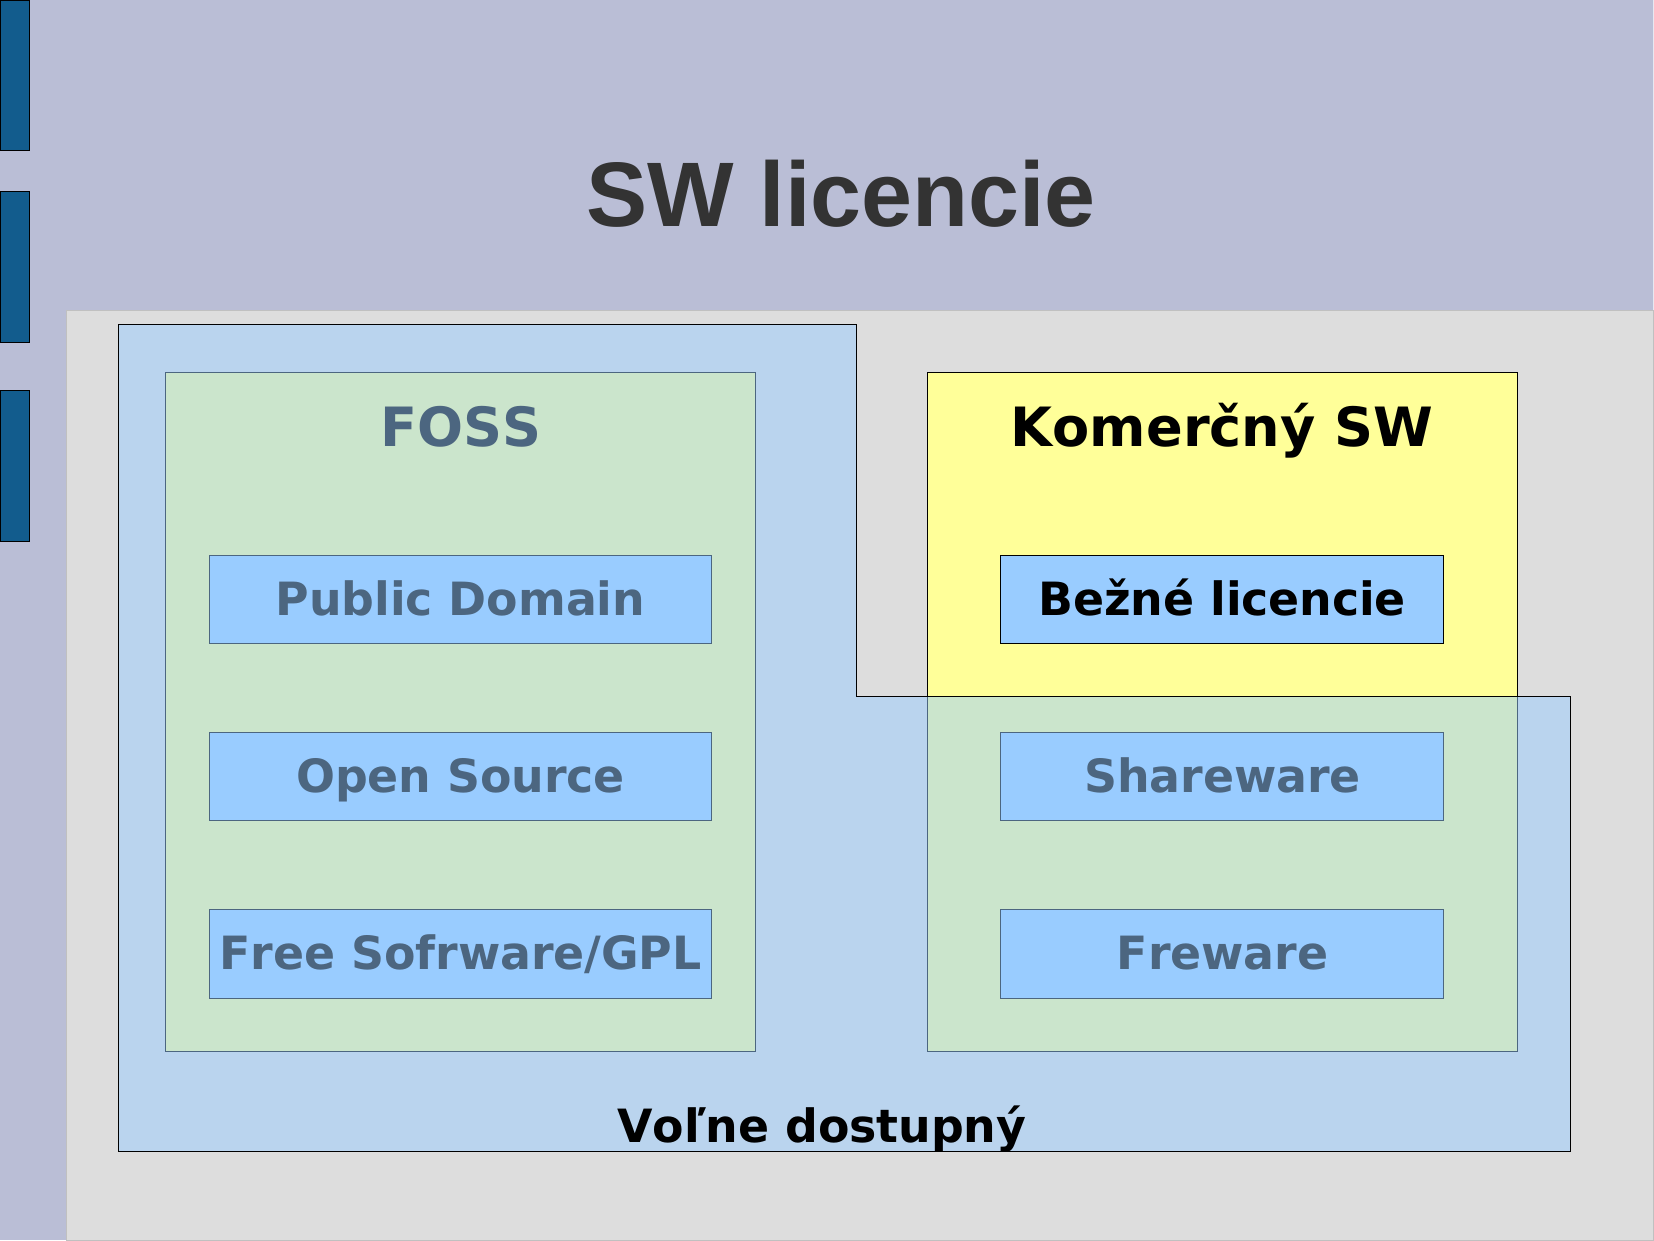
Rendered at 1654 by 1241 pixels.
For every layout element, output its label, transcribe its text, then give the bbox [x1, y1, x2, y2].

text_box [118, 324, 1571, 1152]
title SW licencie [59, 91, 1625, 299]
text_box Komerčný SW [927, 372, 1518, 696]
text_box Bežné licencie [1000, 555, 1444, 644]
text_box Voľne dostupný [602, 1092, 1042, 1161]
